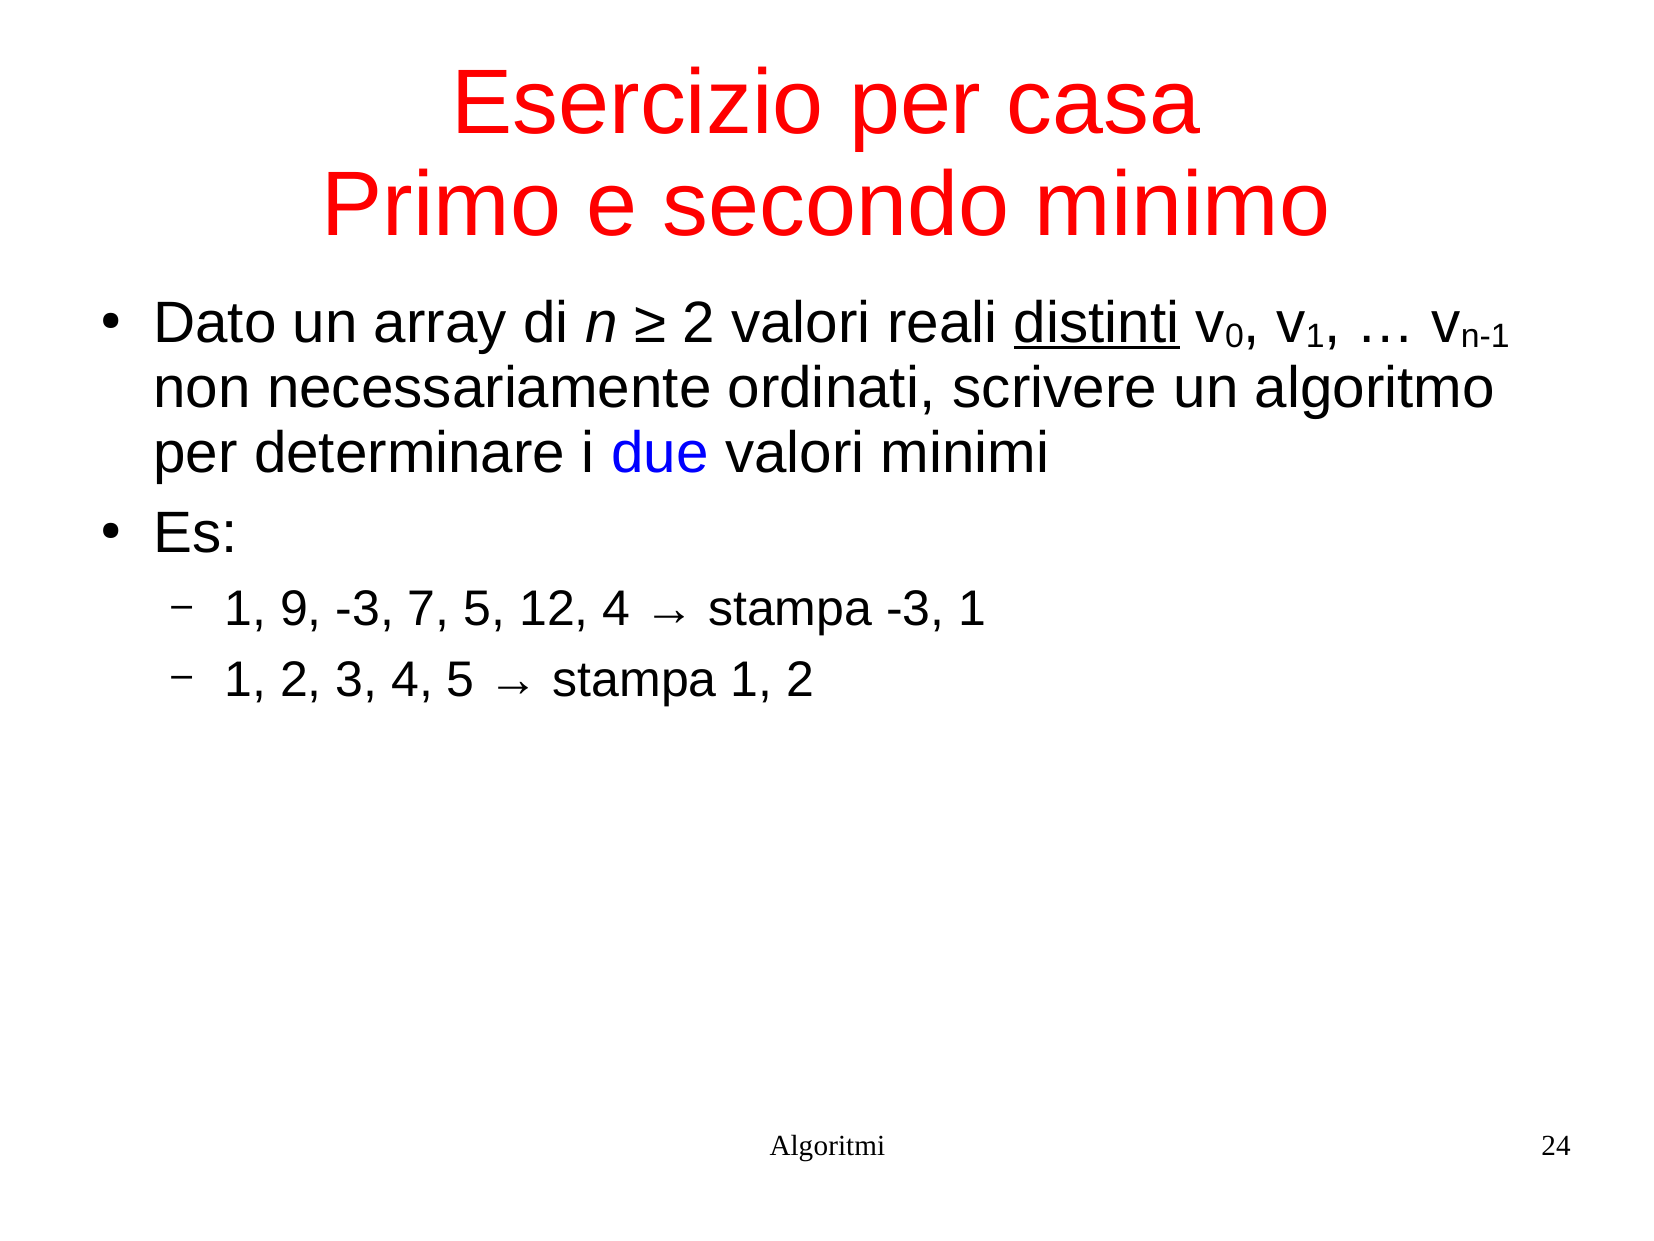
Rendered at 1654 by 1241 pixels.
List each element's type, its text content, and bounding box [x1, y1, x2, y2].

title Esercizio per casa Primo e secondo minimo [82, 49, 1571, 257]
list Dato un array di n ≥ 2 valori reali distinti v0, v1, … vn-1 non necessariamente ordinati, scrivere un algoritmo per determinare i due valori minimi Es: 1, 9, -3, 7, 5, 12, 4 → stampa -3, 1 1, 2, 3, 4, 5 → stampa 1, 2 [82, 290, 1571, 1088]
